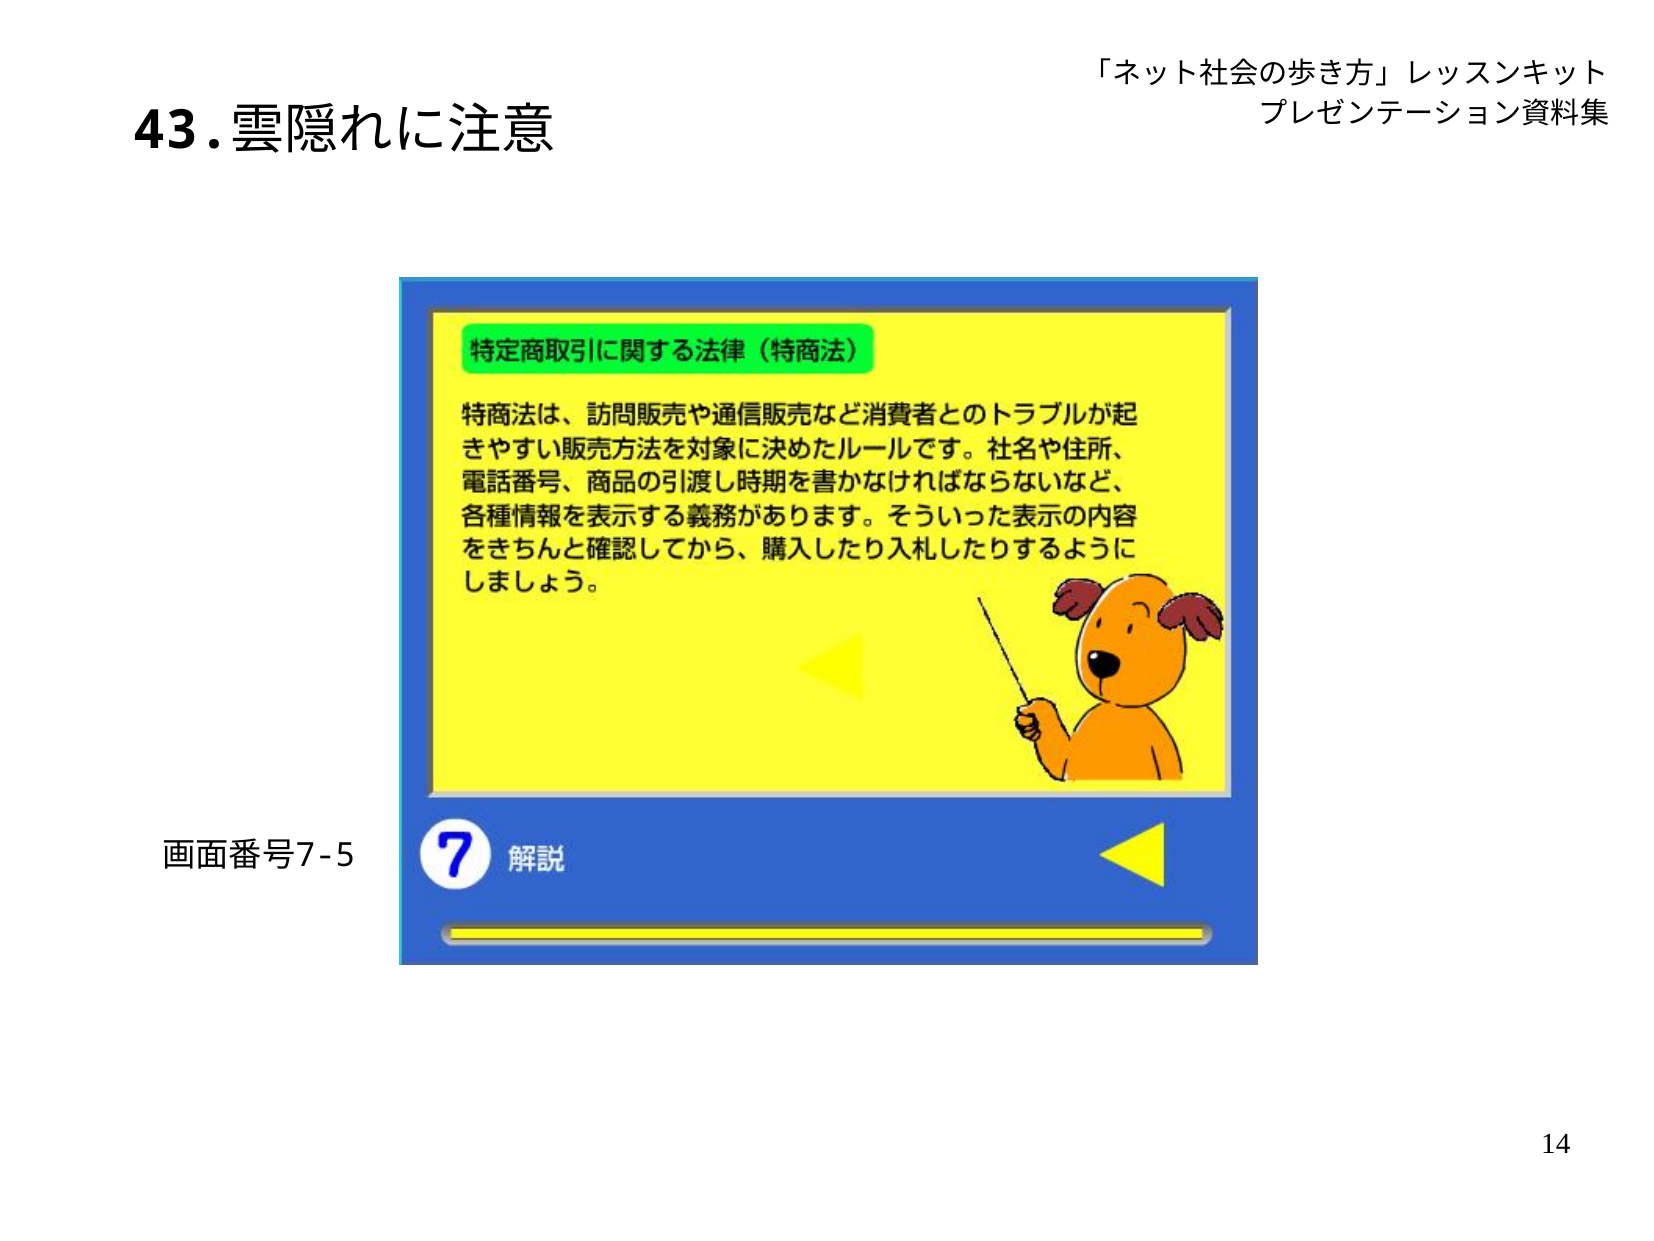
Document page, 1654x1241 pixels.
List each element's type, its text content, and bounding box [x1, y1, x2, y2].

text_box 「ネット社会の歩き方」レッスンキット プレゼンテーション資料集 [1062, 44, 1625, 139]
picture [399, 277, 1258, 965]
text_box 画面番号7-5 [147, 826, 384, 882]
text_box 43.雲隠れに注意 [118, 88, 1241, 169]
